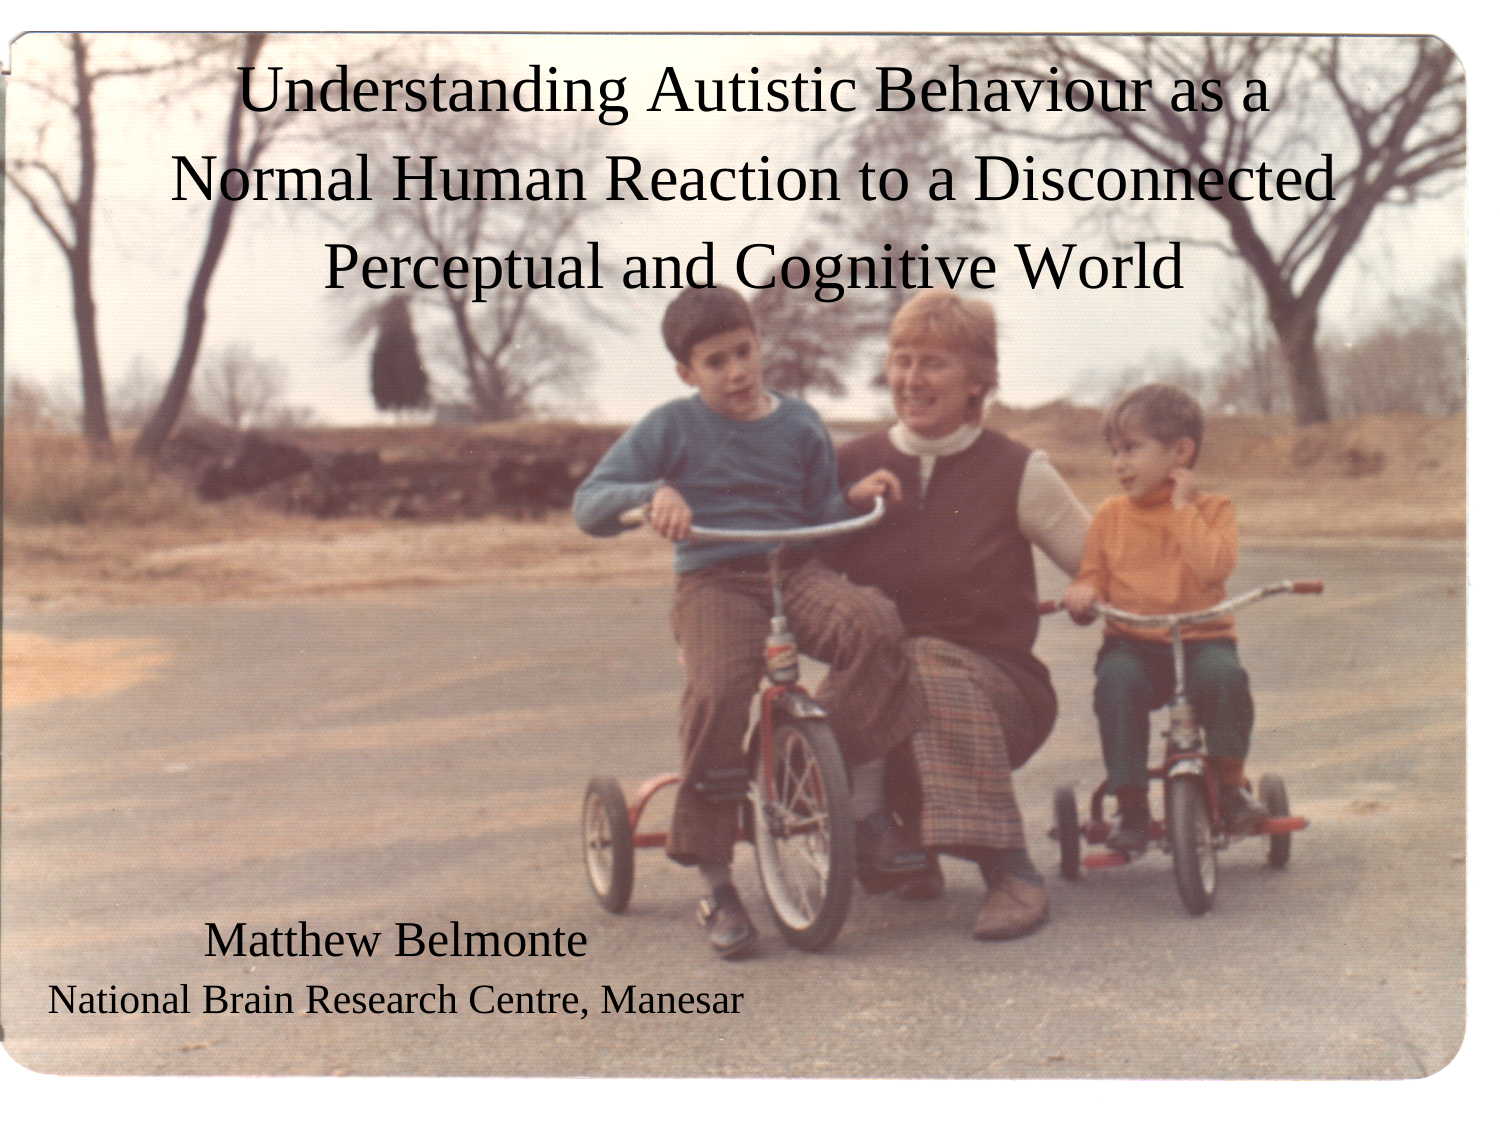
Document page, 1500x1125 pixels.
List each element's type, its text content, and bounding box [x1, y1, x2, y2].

title Understanding Autistic Behaviour as a Normal Human Reaction to a Disconnected Perceptual and Cognitive World [117, 32, 1393, 308]
text_box Matthew Belmonte National Brain Research Centre, Manesar [17, 869, 776, 1054]
picture [0, 31, 1500, 1109]
